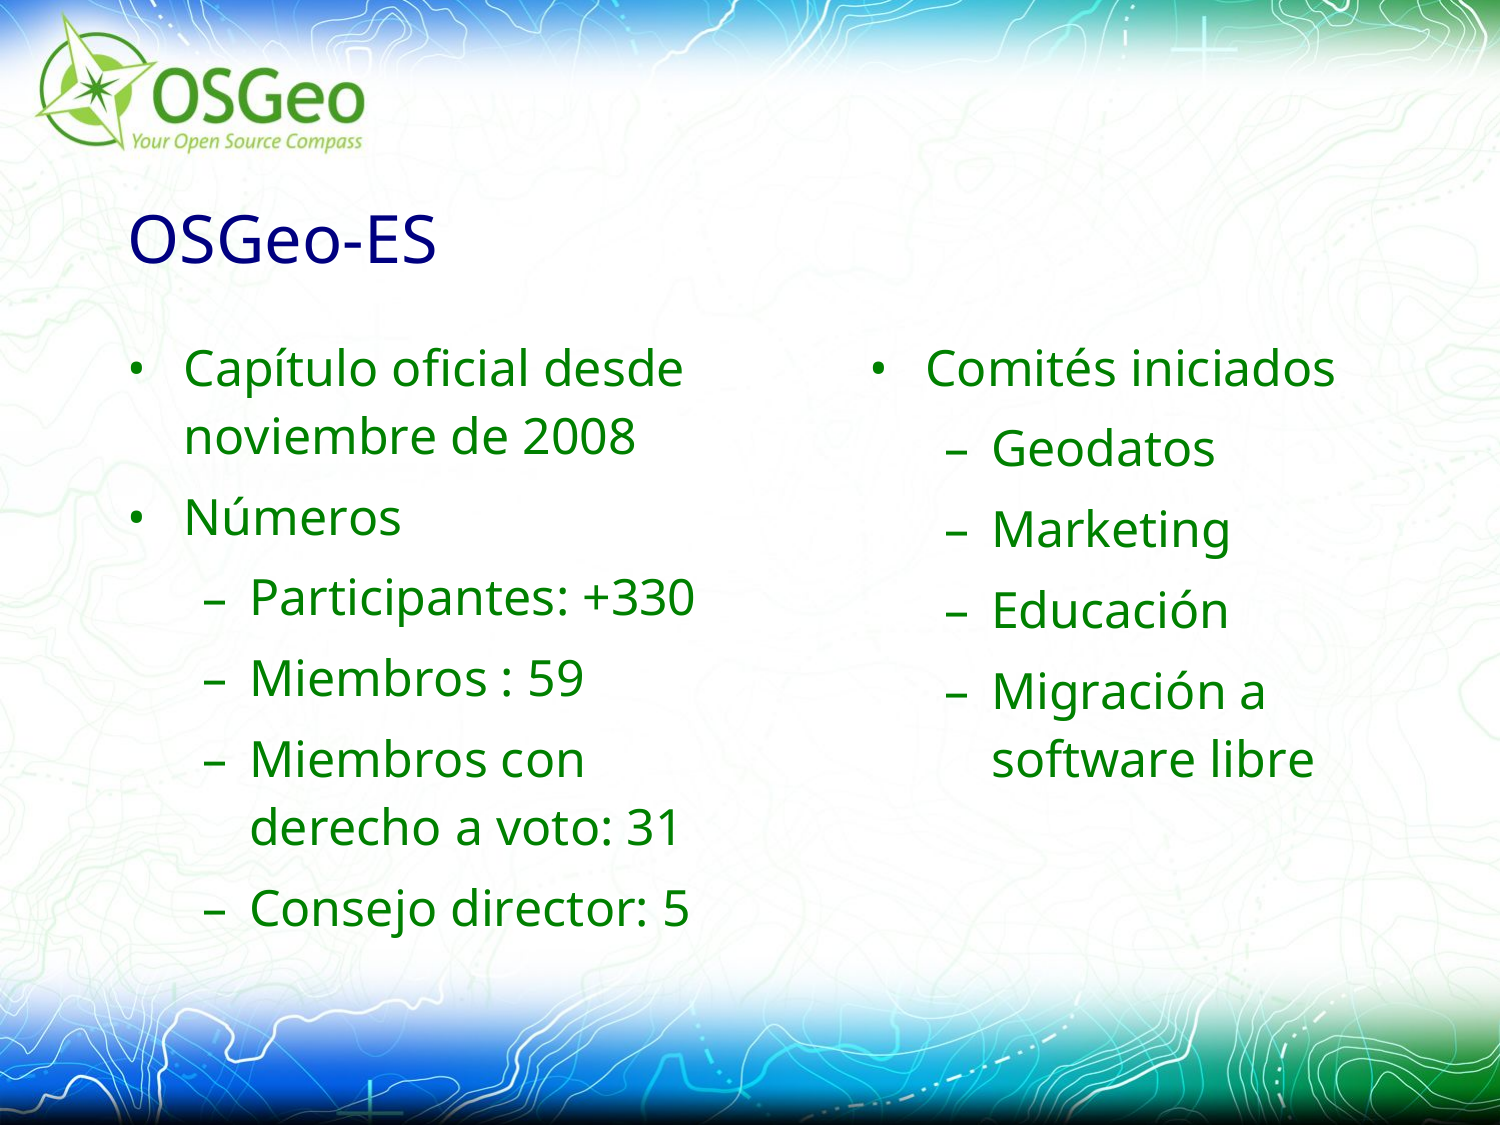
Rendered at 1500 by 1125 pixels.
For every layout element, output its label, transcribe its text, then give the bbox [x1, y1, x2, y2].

picture [0, 0, 1500, 1125]
list Comités iniciados Geodatos Marketing Educación Migración a software libre [854, 324, 1477, 1068]
title OSGeo-ES [112, 179, 1388, 296]
list Capítulo oficial desde noviembre de 2008 Números Participantes: +330 Miembros : 59 Miembros con derecho a voto: 31 Consejo director: 5 [112, 324, 768, 1068]
